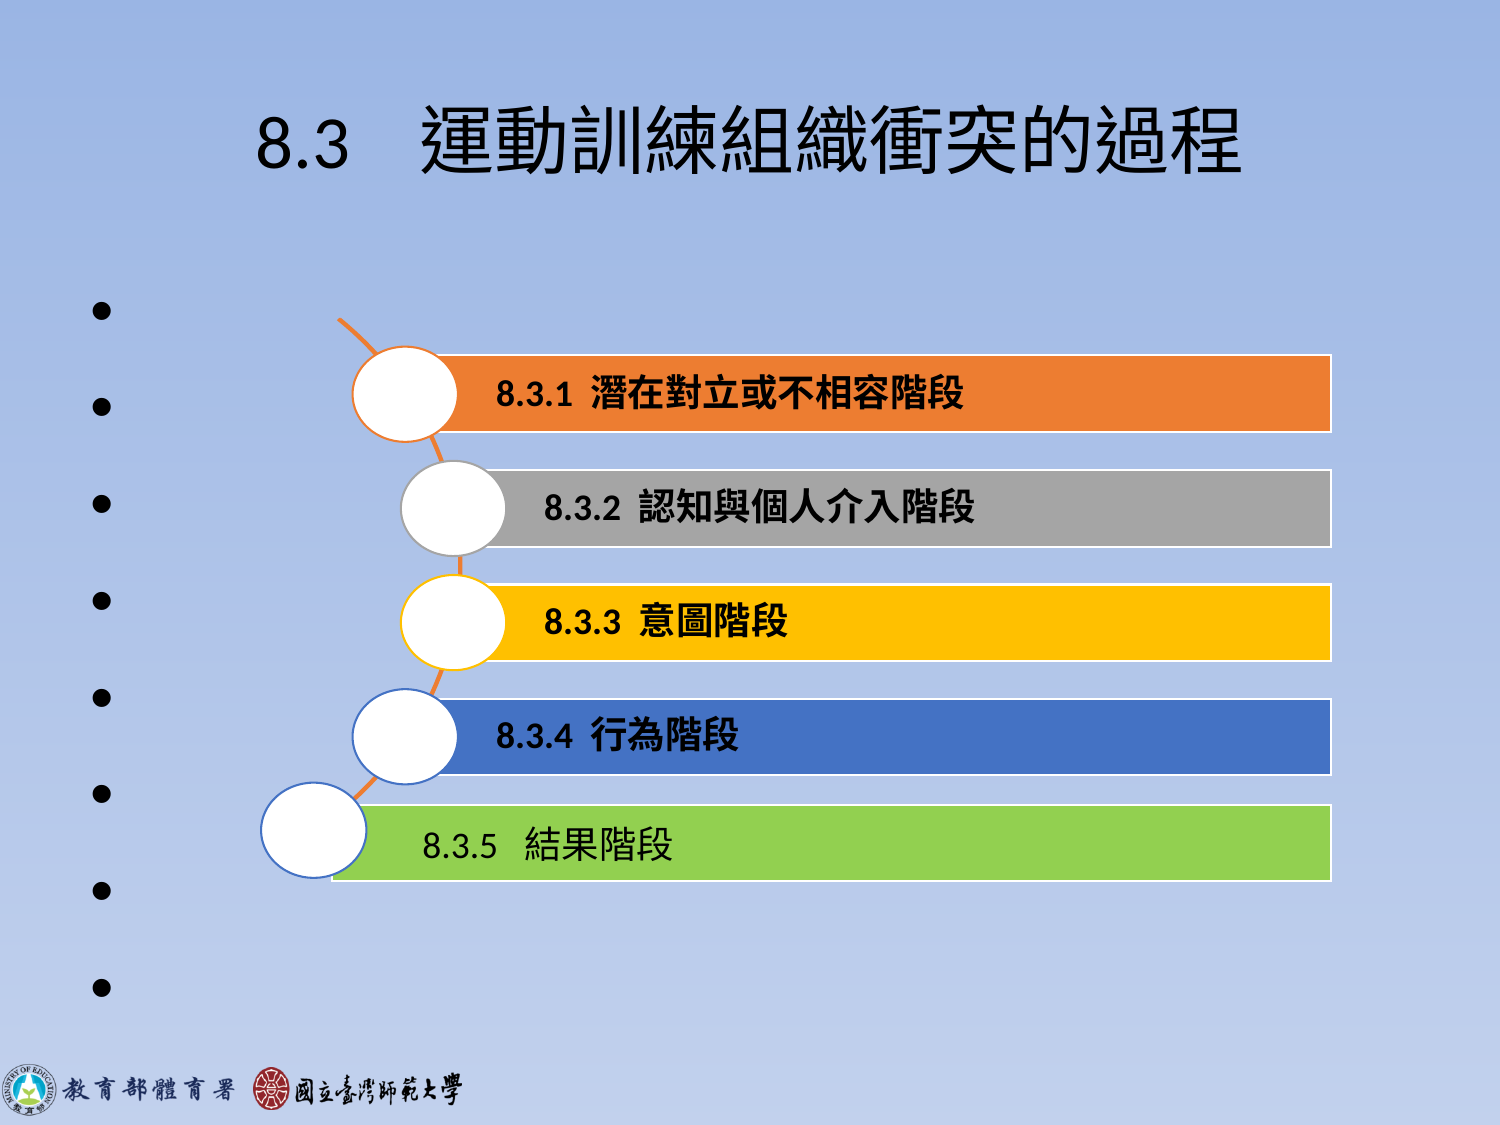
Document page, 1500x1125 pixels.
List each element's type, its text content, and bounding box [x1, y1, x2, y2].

text_box [400, 575, 507, 671]
text_box [400, 460, 507, 557]
text_box 8.3.4 行為階段 [438, 698, 1332, 775]
text_box [261, 782, 367, 878]
list [75, 262, 1366, 1005]
text_box 8.3.5 結果階段 [331, 805, 1332, 882]
text_box [352, 346, 458, 442]
text_box 8.3.3 意圖階段 [486, 584, 1332, 661]
text_box 8.3.2 認知與個人介入階段 [486, 470, 1332, 547]
text_box [352, 689, 458, 785]
title 8.3 運動訓練組織衝突的過程 [75, 45, 1426, 233]
text_box 8.3.1 潛在對立或不相容階段 [437, 355, 1332, 433]
